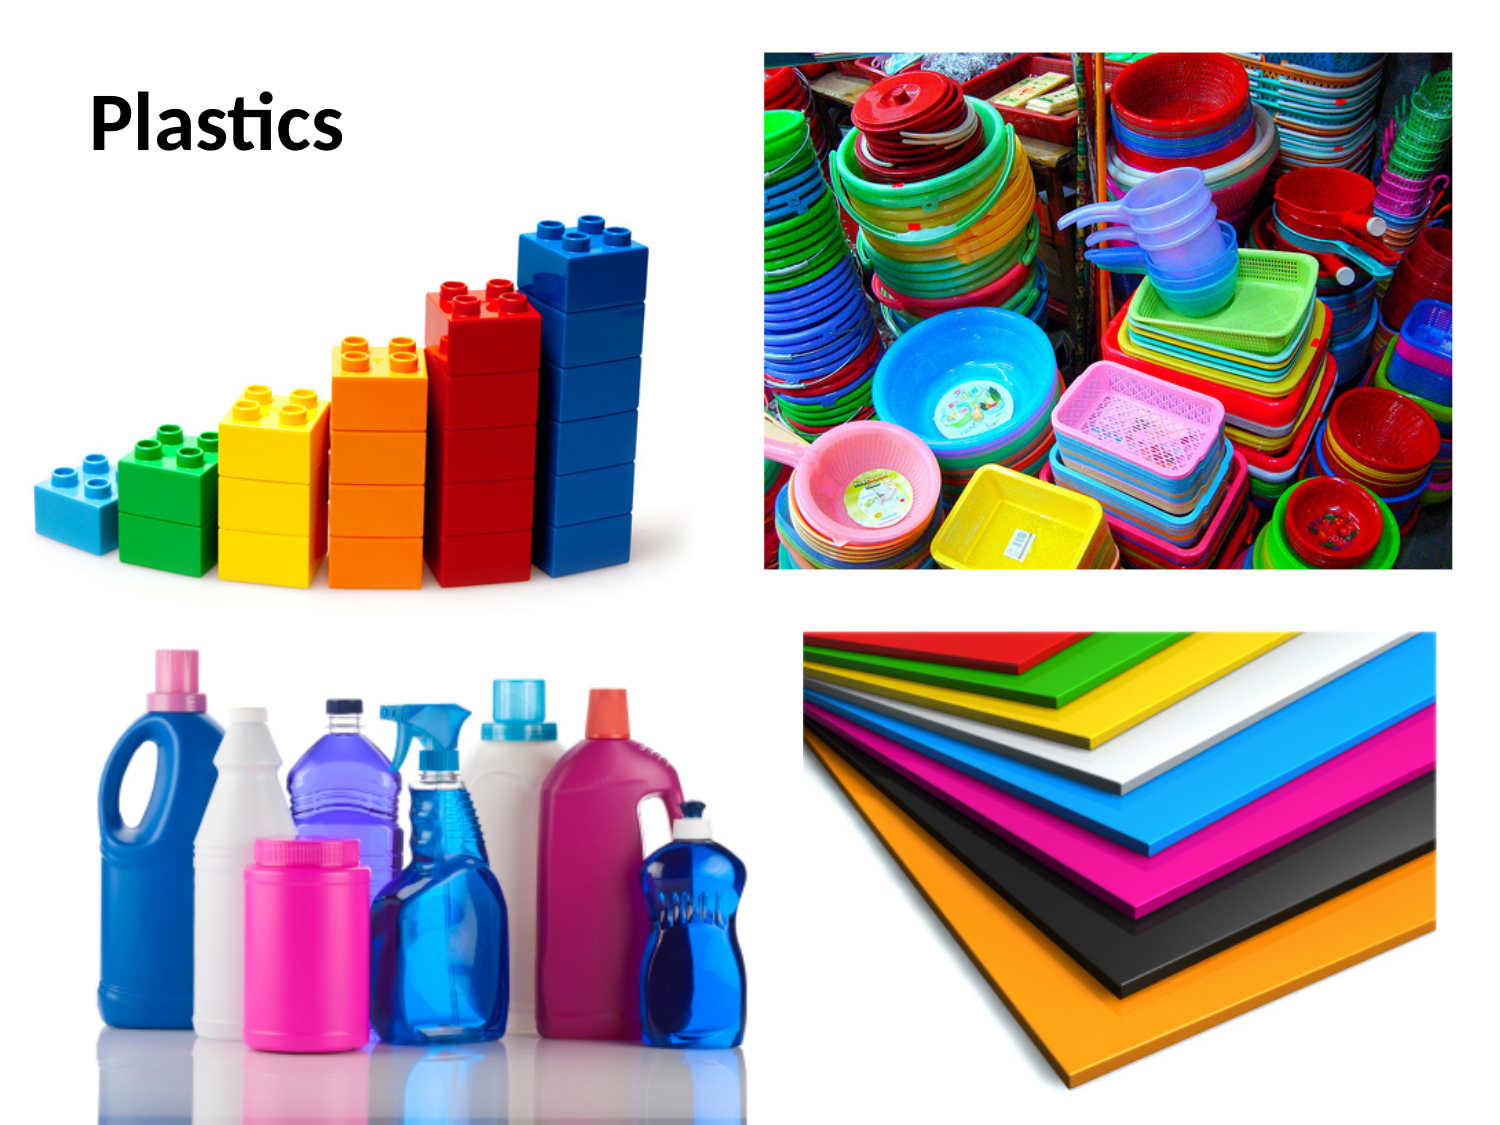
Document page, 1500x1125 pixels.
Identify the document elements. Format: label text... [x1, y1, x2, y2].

text_box Plastics [74, 44, 569, 162]
picture [0, 0, 1500, 1125]
